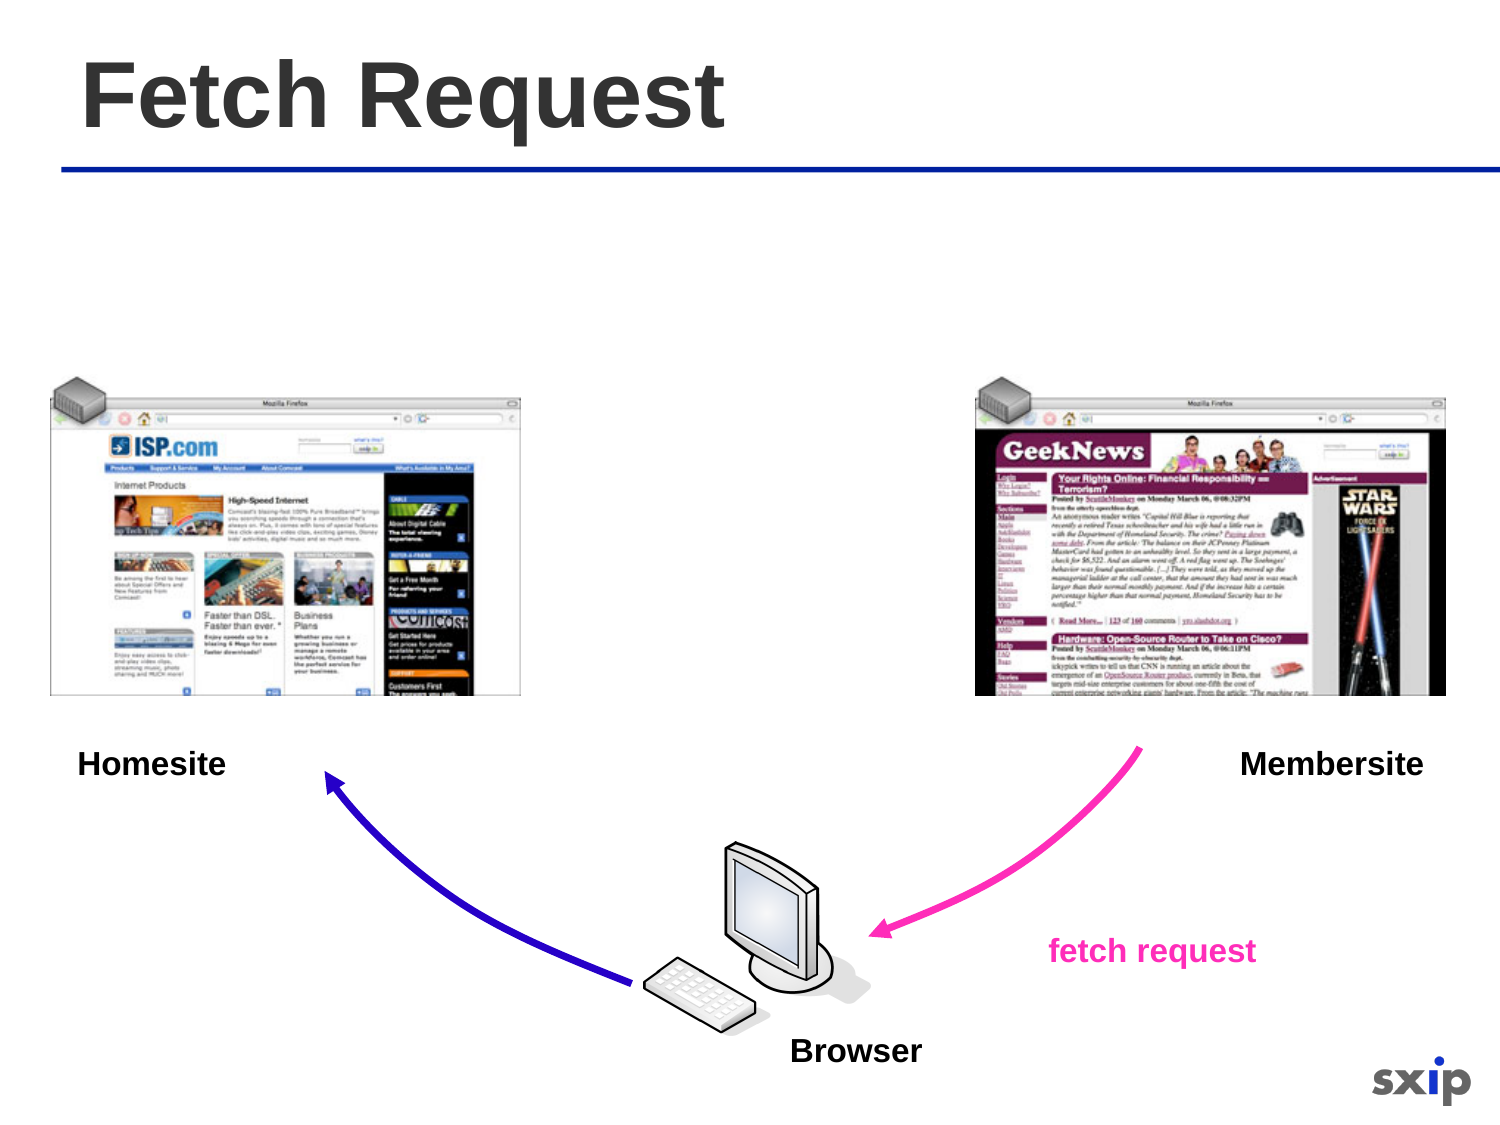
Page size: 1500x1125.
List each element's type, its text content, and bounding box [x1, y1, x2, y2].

text_box Browser [774, 1025, 938, 1078]
picture [975, 374, 1446, 696]
picture [643, 841, 871, 1036]
text_box fetch request [1033, 924, 1272, 978]
text_box Membersite [1224, 737, 1440, 790]
picture [1372, 1056, 1471, 1106]
title Fetch Request [61, 21, 1495, 169]
text_box Homesite [62, 737, 242, 790]
picture [50, 374, 521, 696]
